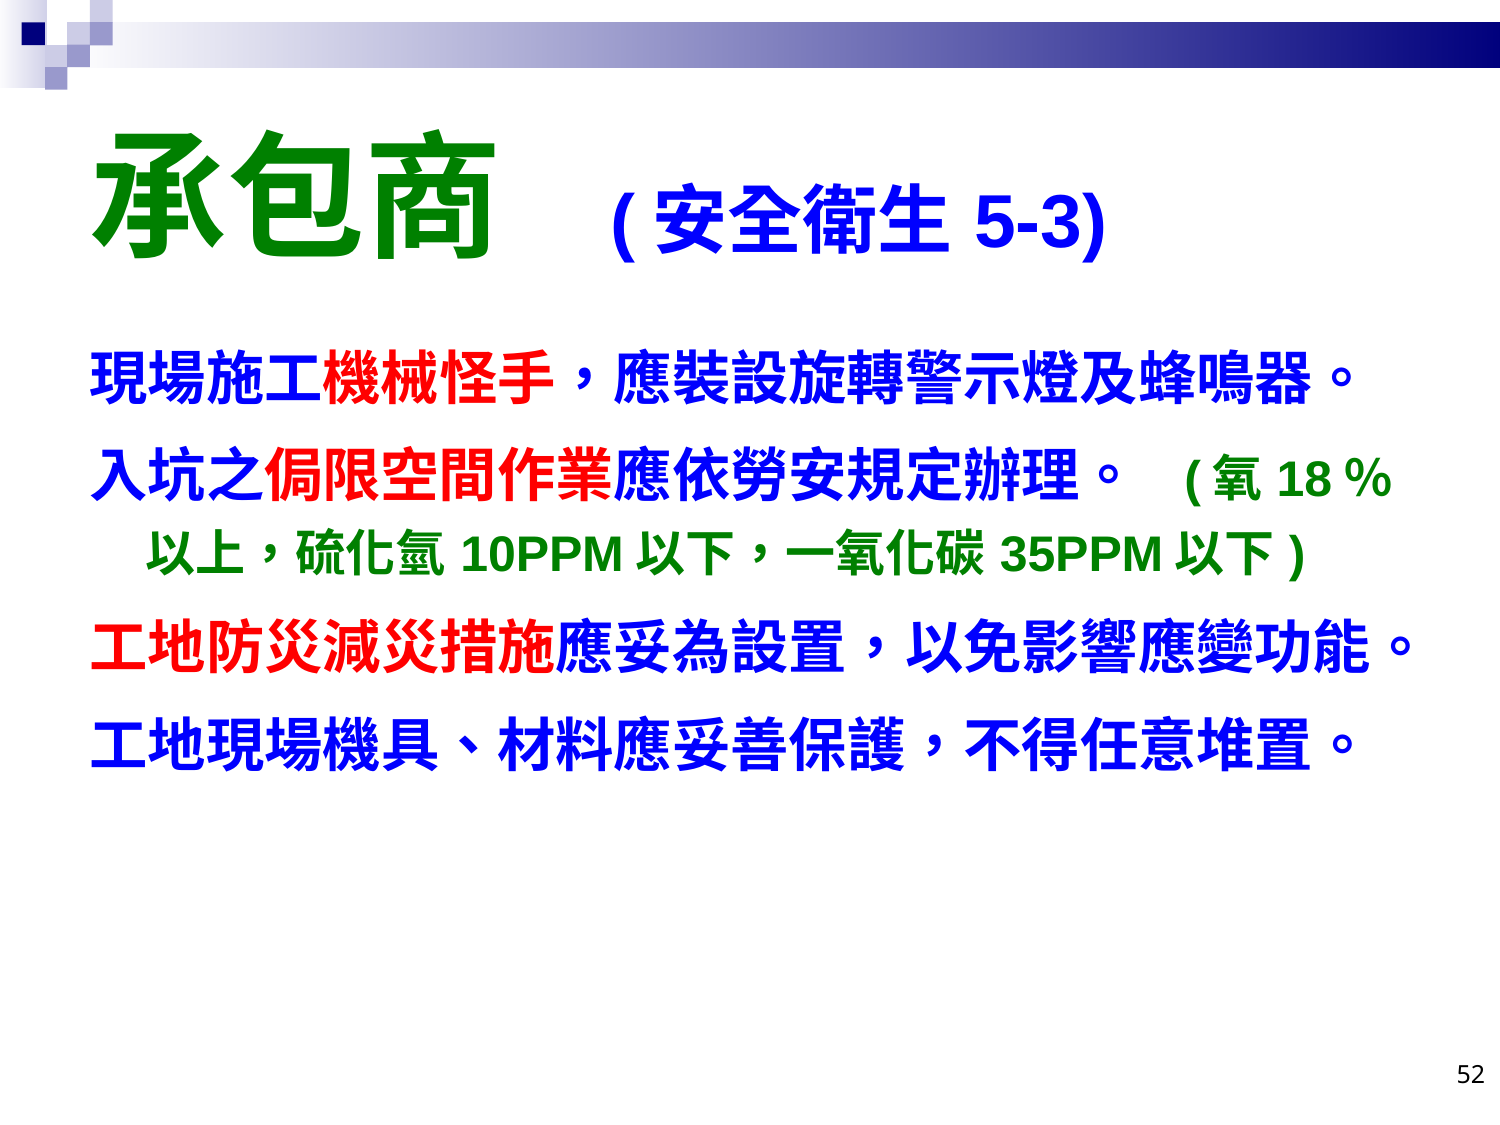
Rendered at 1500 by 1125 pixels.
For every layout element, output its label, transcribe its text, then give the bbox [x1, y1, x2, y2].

title 承包商 (安全衛生5-3) [74, 75, 1426, 300]
text_box <number> [1149, 1025, 1500, 1101]
list 現場施工機械怪手，應裝設旋轉警示燈及蜂鳴器。 入坑之侷限空間作業應依勞安規定辦理。 (氧18％以上，硫化氫10PPM以下，一氧化碳35PPM以下) 工地防災減災措施應妥為設置，以免影響應變功能。 工地現場機具、材料應妥善保護，不得任意堆置。 [74, 324, 1426, 992]
